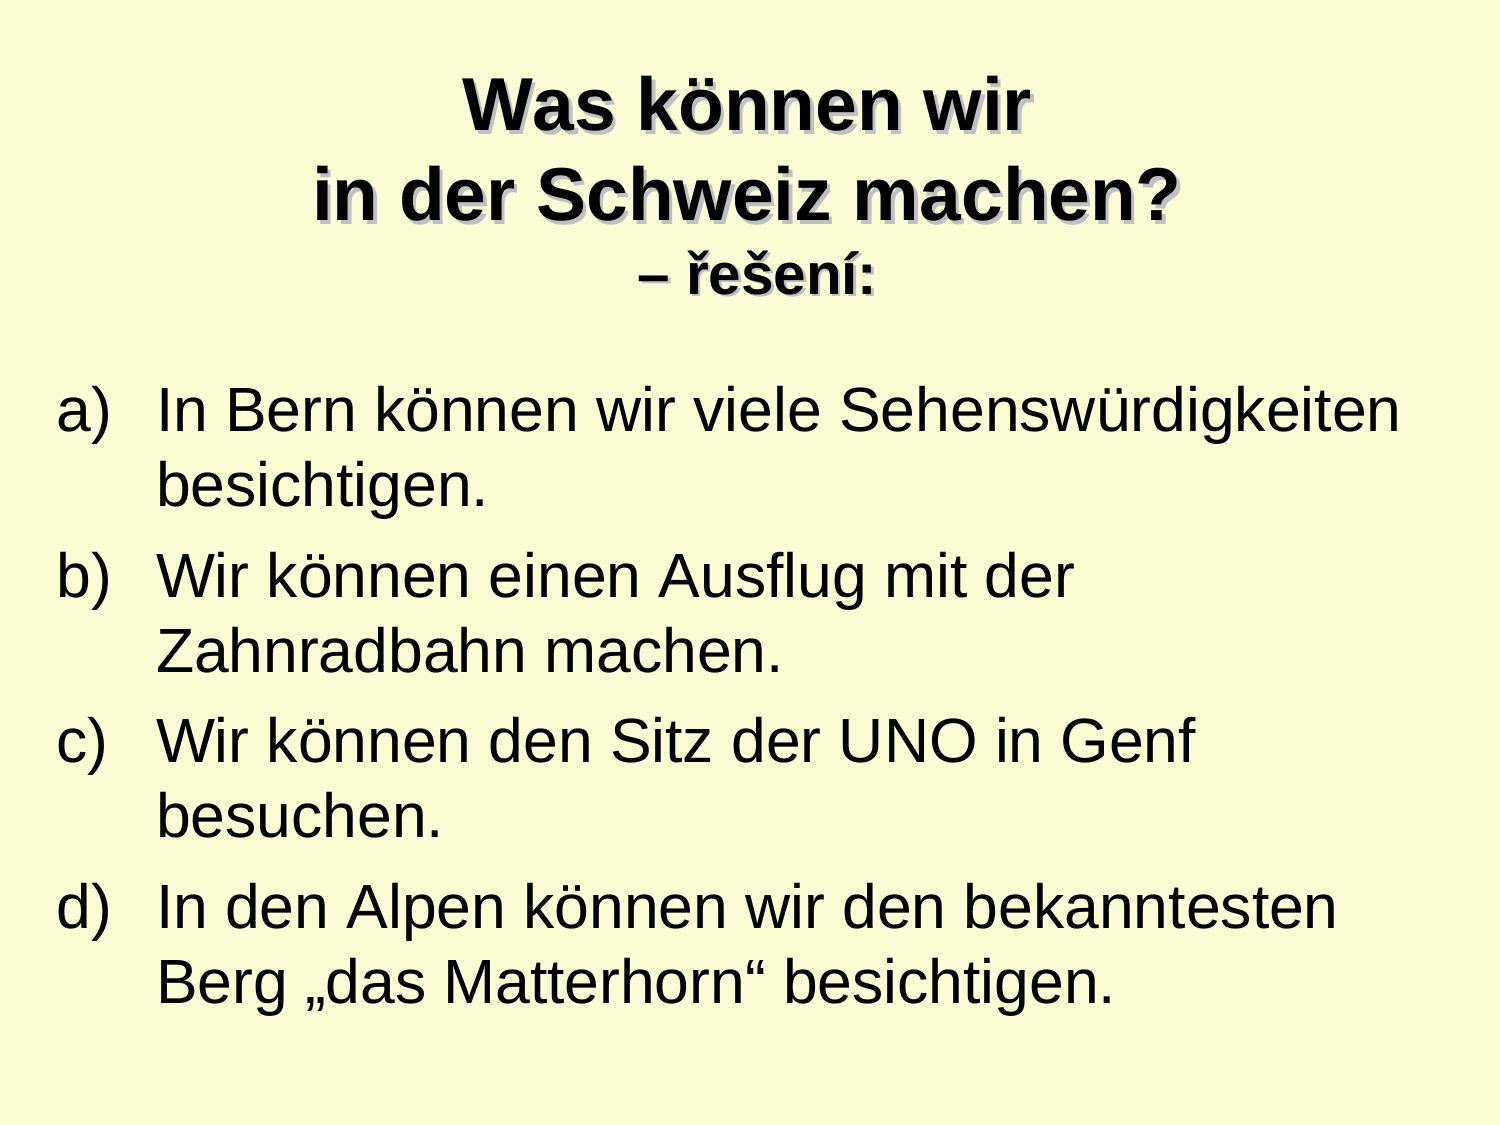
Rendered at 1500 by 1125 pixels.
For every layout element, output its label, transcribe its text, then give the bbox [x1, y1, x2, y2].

title Was können wir in der Schweiz machen? – řešení: [64, 48, 1451, 404]
list In Bern können wir viele Sehenswürdigkeiten besichtigen. Wir können einen Ausflug mit der Zahnradbahn machen. Wir können den Sitz der UNO in Genf besuchen. In den Alpen können wir den bekanntesten Berg „das Matterhorn“ besichtigen. [41, 361, 1450, 1047]
